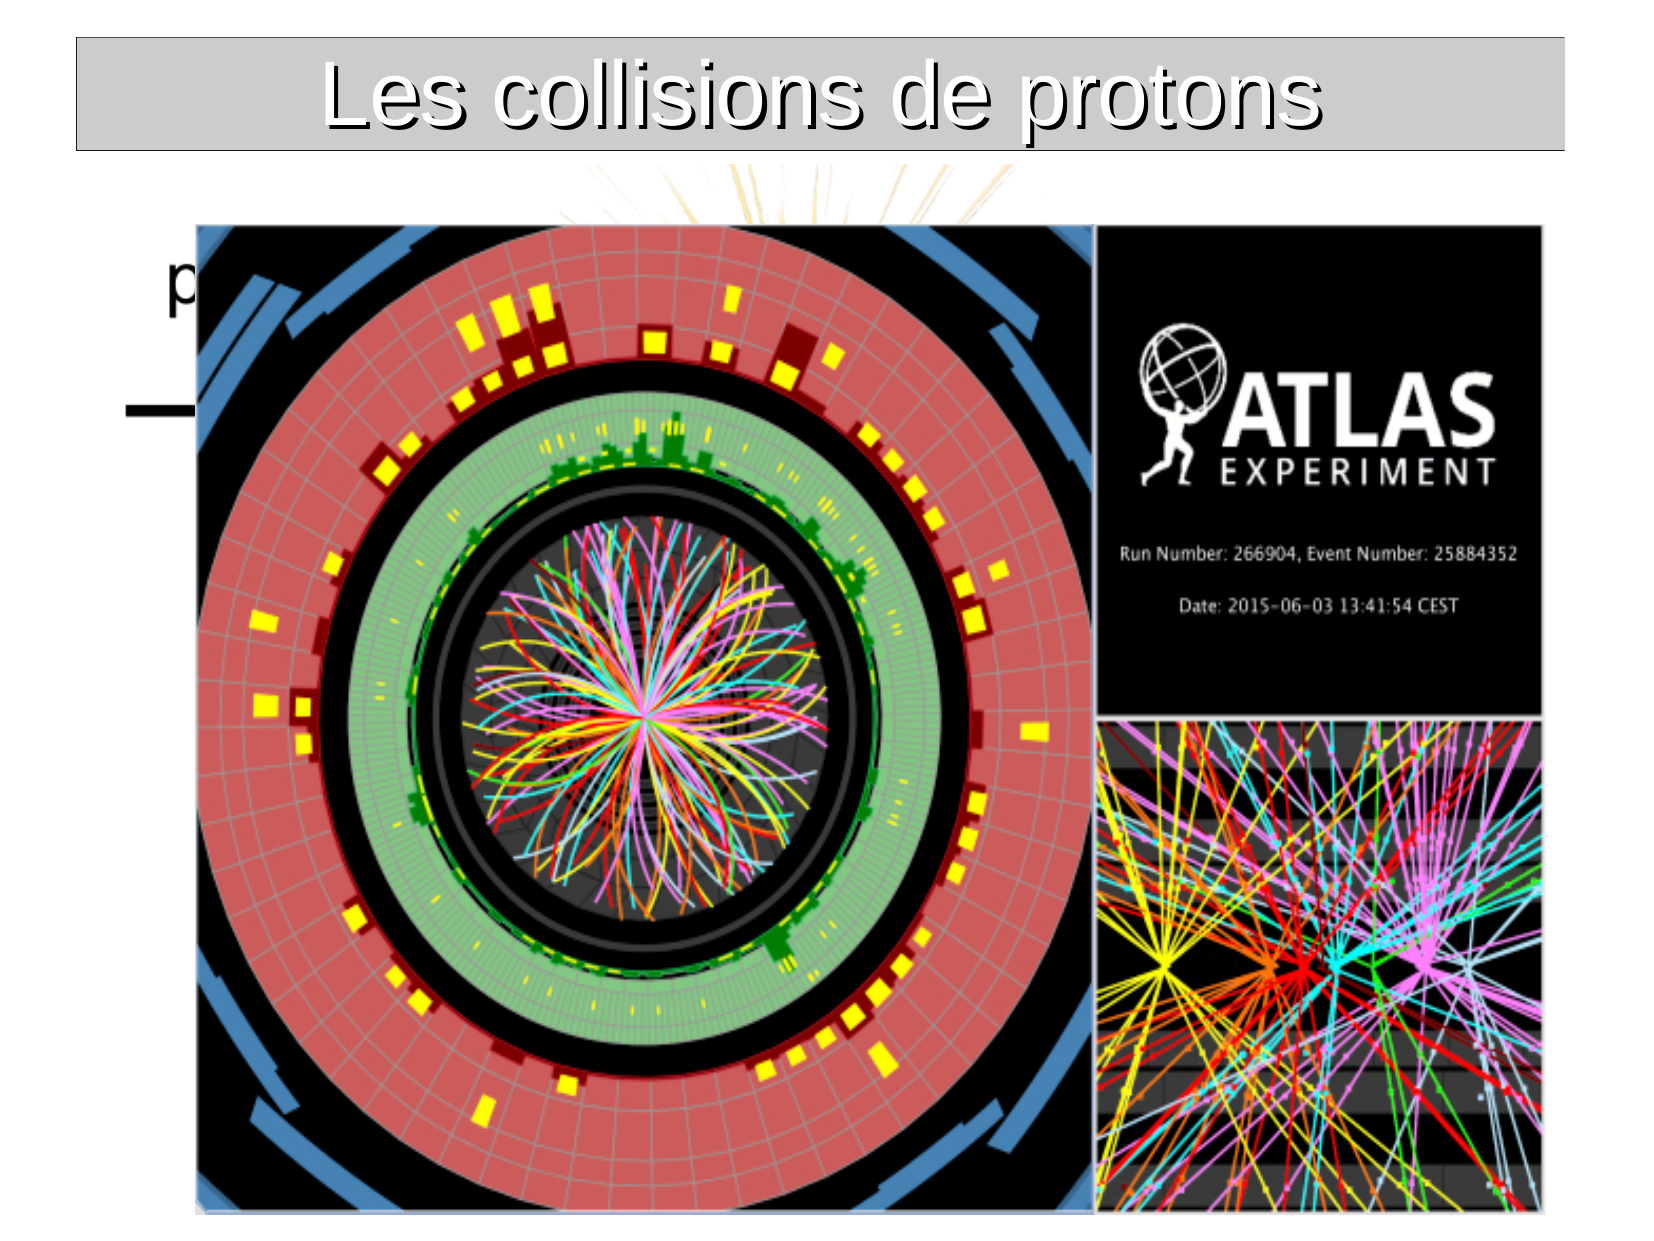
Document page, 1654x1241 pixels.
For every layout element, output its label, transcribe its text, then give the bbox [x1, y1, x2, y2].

title Les collisions de protons [76, 37, 1565, 151]
picture [76, 164, 1599, 1216]
